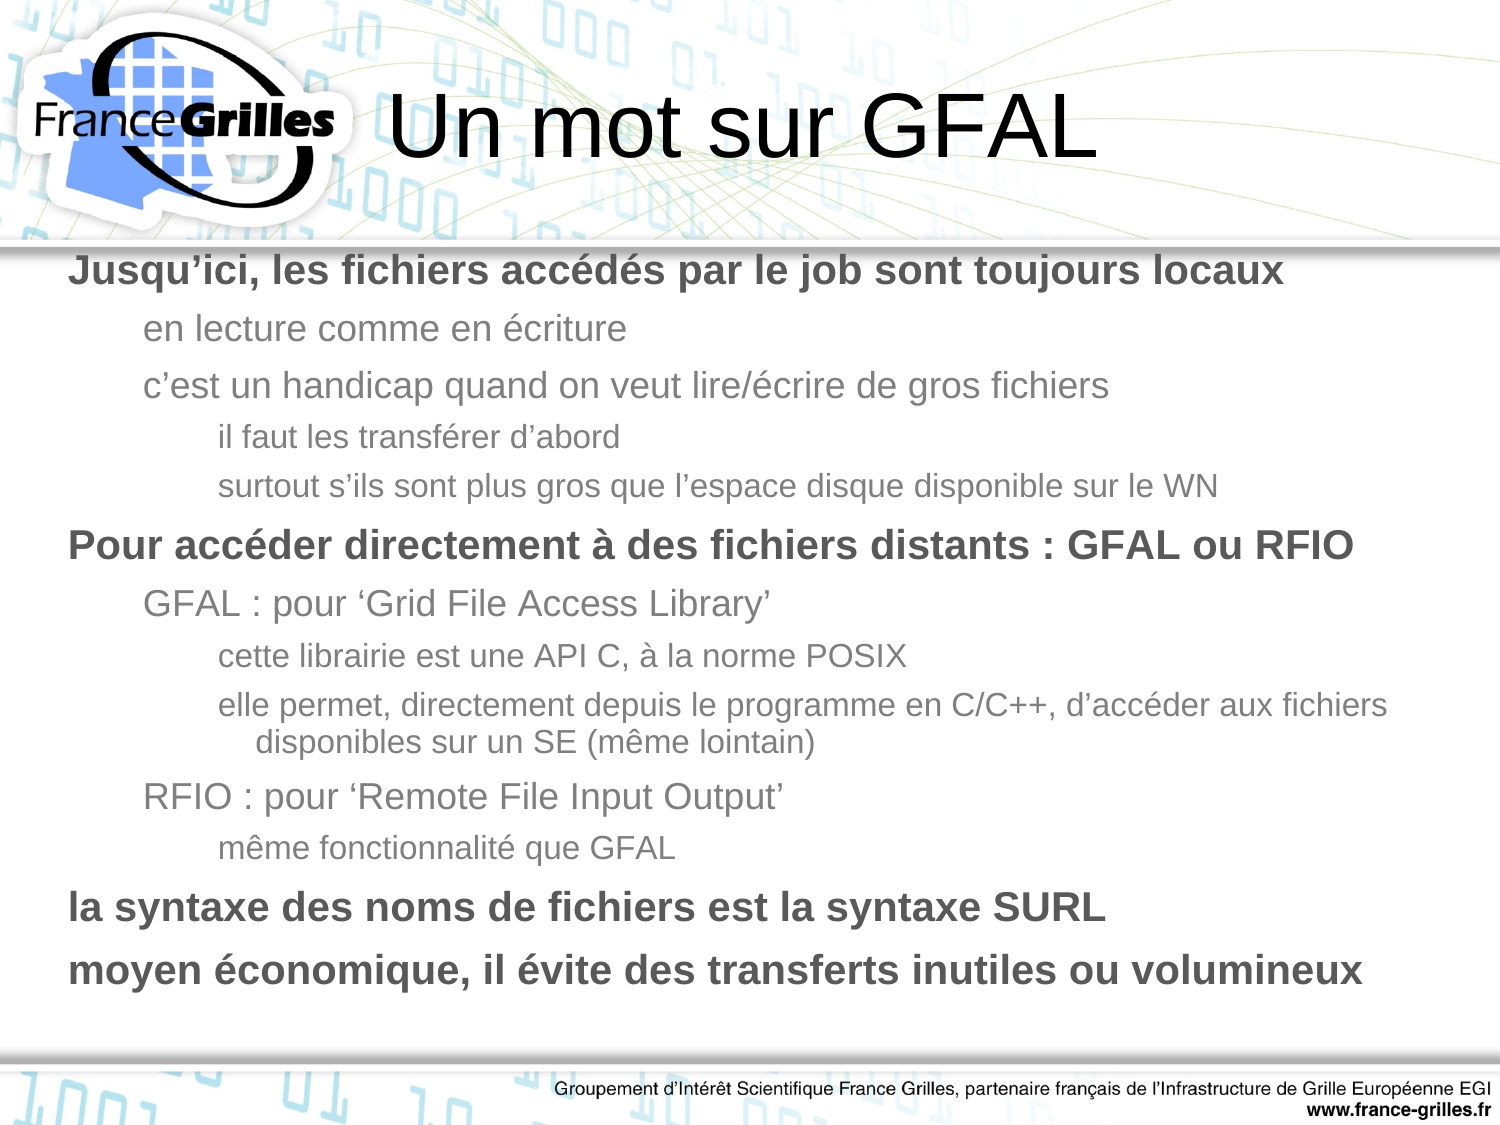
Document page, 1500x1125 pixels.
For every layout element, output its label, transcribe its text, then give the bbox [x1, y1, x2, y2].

picture [0, 0, 1500, 1125]
list Jusqu’ici, les fichiers accédés par le job sont toujours locaux en lecture comme en écriture c’est un handicap quand on veut lire/écrire de gros fichiers il faut les transférer d’abord surtout s’ils sont plus gros que l’espace disque disponible sur le WN Pour accéder directement à des fichiers distants : GFAL ou RFIO GFAL : pour ‘Grid File Access Library’ cette librairie est une API C, à la norme POSIX elle permet, directement depuis le programme en C/C++, d’accéder aux fichiers disponibles sur un SE (même lointain) RFIO : pour ‘Remote File Input Output’ même fonctionnalité que GFAL la syntaxe des noms de fichiers est la syntaxe SURL moyen économique, il évite des transferts inutiles ou volumineux [53, 238, 1459, 1075]
title Un mot sur GFAL [372, 7, 1459, 238]
